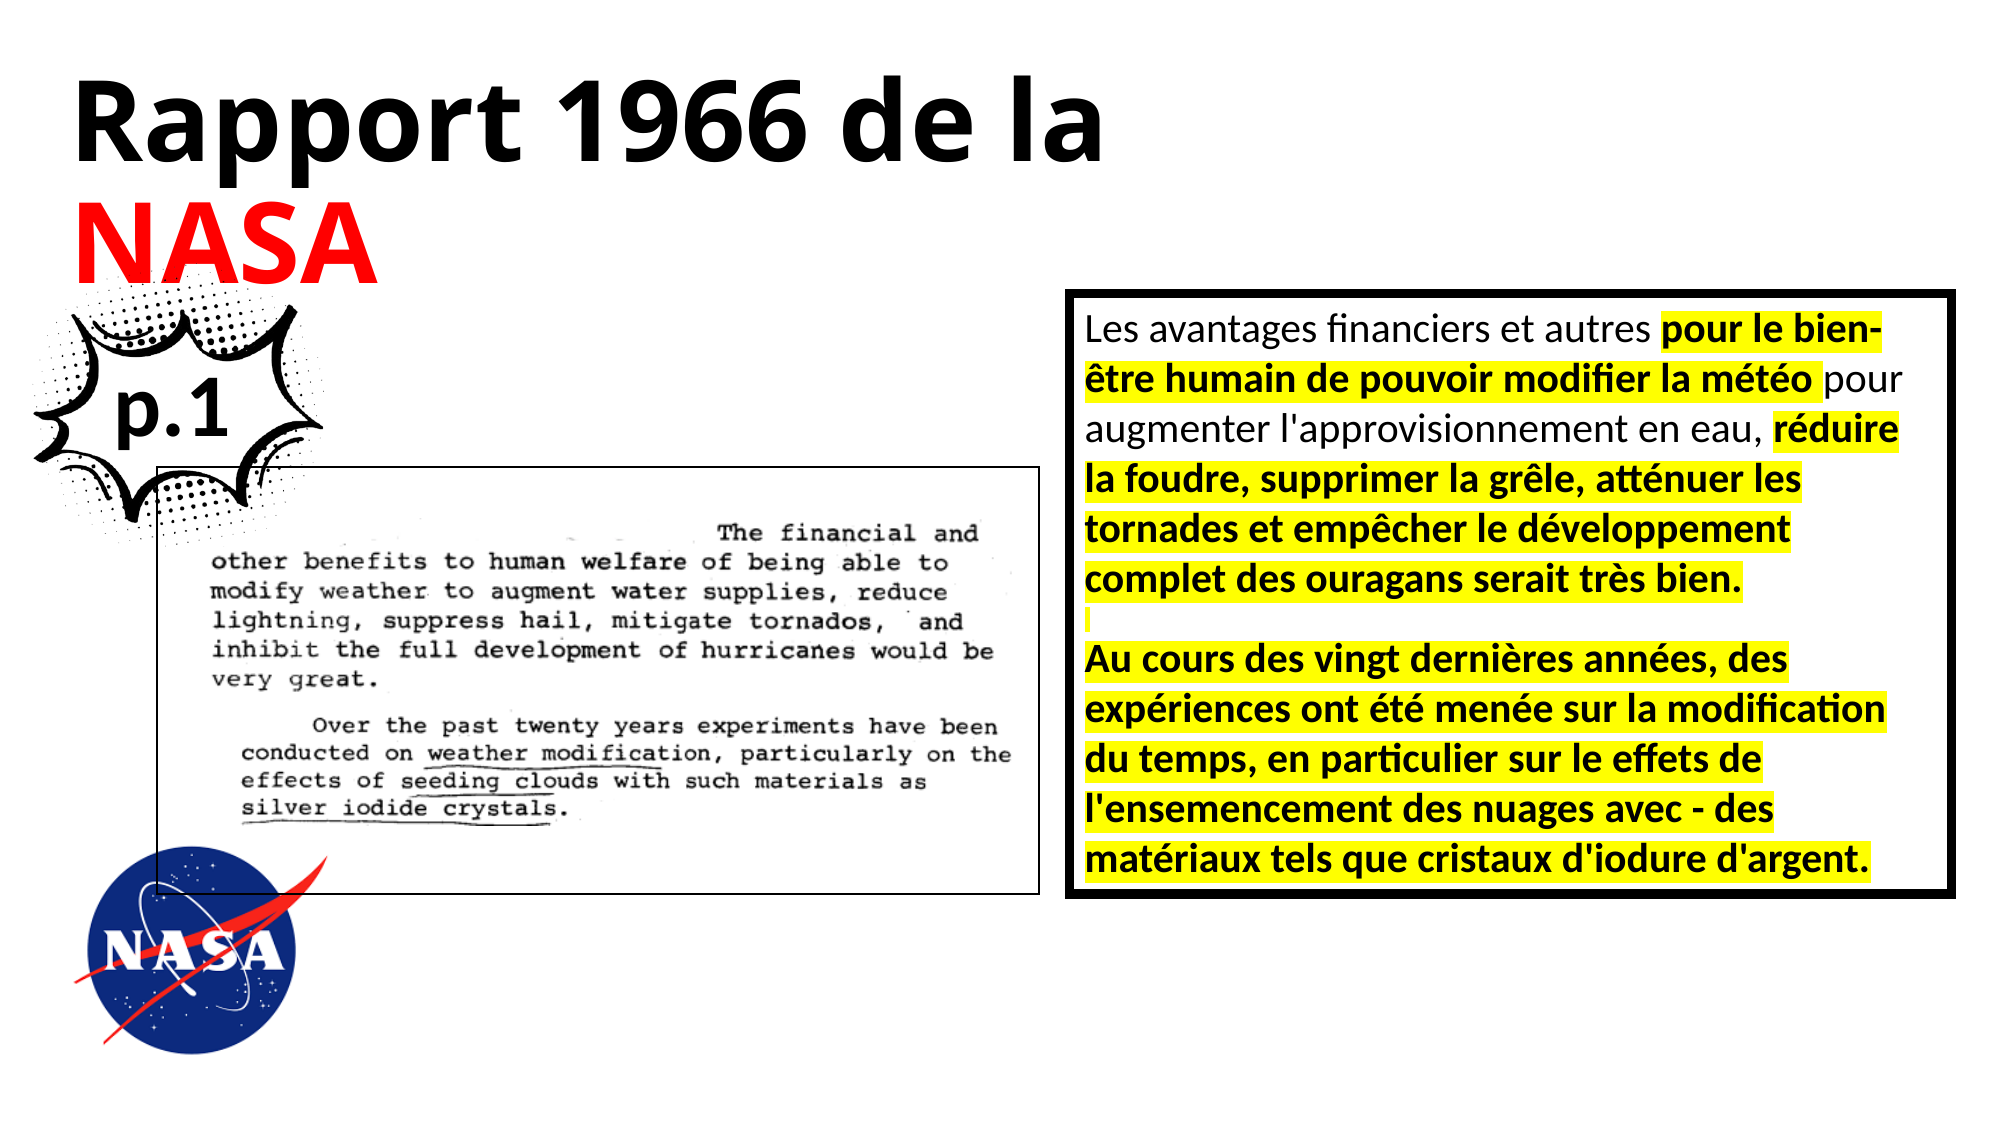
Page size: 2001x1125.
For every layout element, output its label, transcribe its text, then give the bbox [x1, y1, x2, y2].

text_box Rapport 1966 de la NASA [54, 56, 1142, 294]
picture [62, 834, 347, 1072]
text_box Les avantages financiers et autres pour le bien-être humain de pouvoir modifier la météo pour augmenter l'approvisionnement en eau, réduire la foudre, supprimer la grêle, atténuer les tornades et empêcher le développement complet des ouragans serait très bien. Au cours des vingt dernières années, des expériences ont été menée sur la modification du temps, en particulier sur le effets de l'ensemencement des nuages ​​avec - des matériaux tels que cristaux d'iodure d'argent. [1069, 293, 1952, 895]
picture [23, 247, 324, 547]
picture [158, 468, 1021, 826]
text_box p.1 [98, 350, 344, 464]
picture [158, 834, 347, 893]
